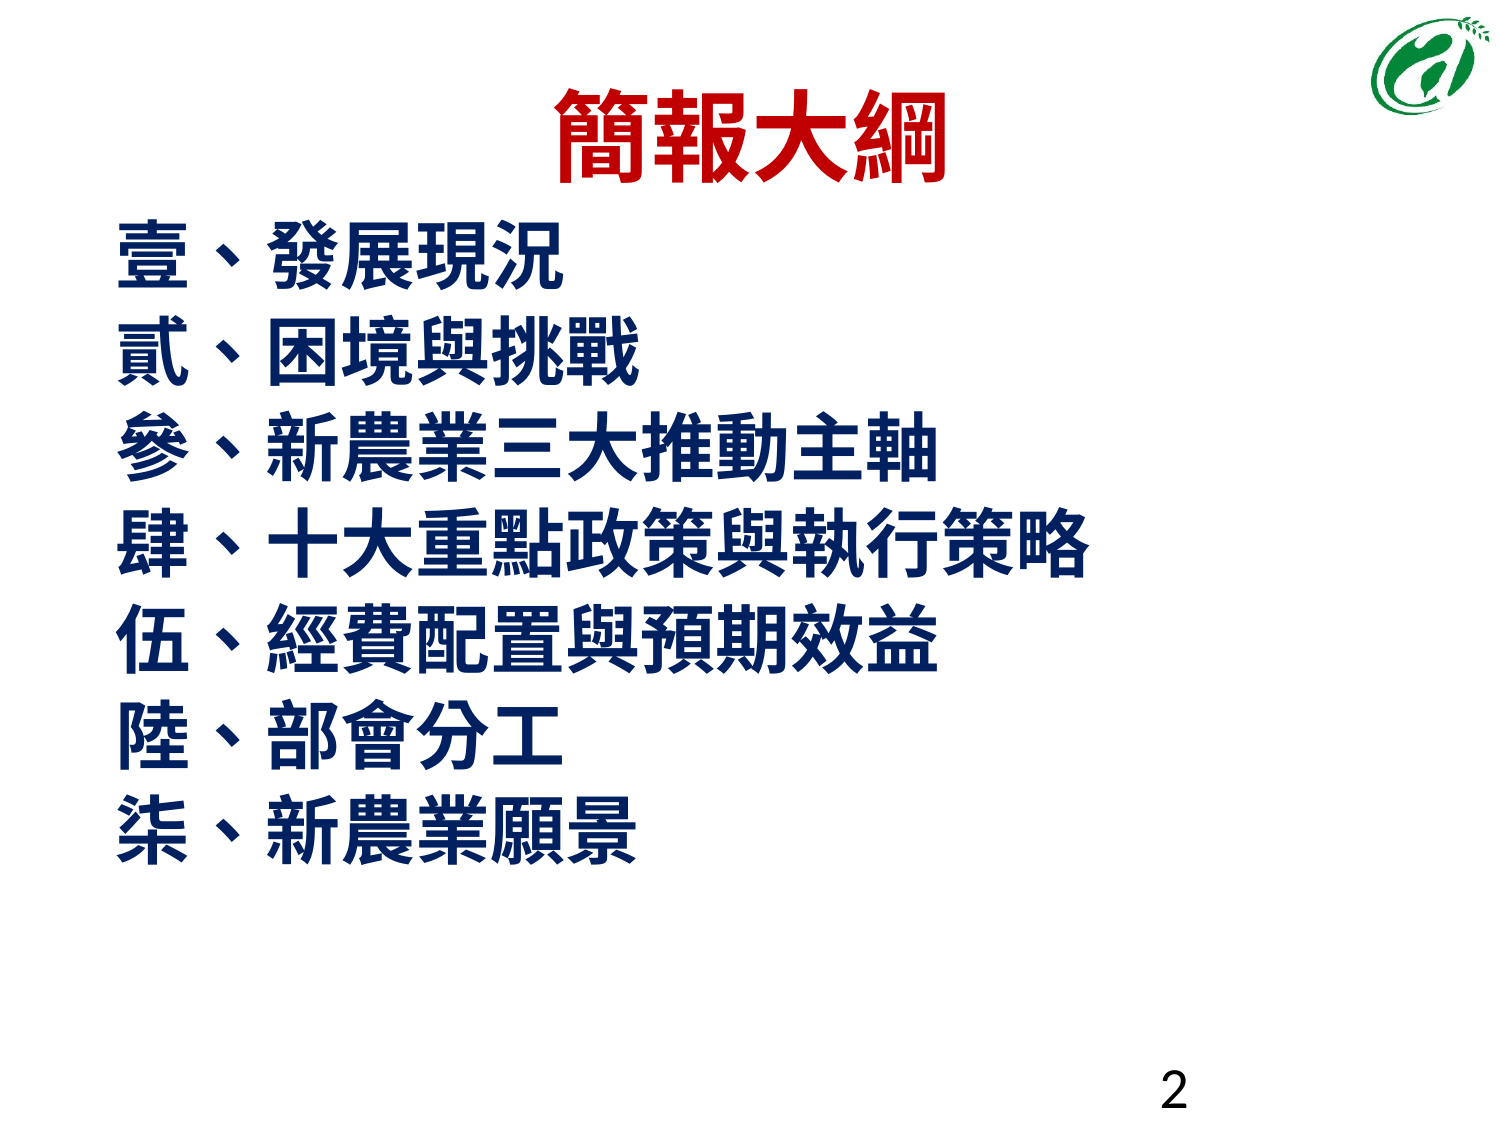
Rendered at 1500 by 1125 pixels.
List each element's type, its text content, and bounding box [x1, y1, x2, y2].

title 簡報大綱 [76, 40, 1427, 228]
text_box [1144, 1042, 1495, 1103]
list 壹、發展現況 貳、困境與挑戰 參、新農業三大推動主軸 肆、十大重點政策與執行策略 伍、經費配置與預期效益 陸、部會分工 柒、新農業願景 [100, 208, 1362, 1071]
picture [1361, 3, 1497, 126]
